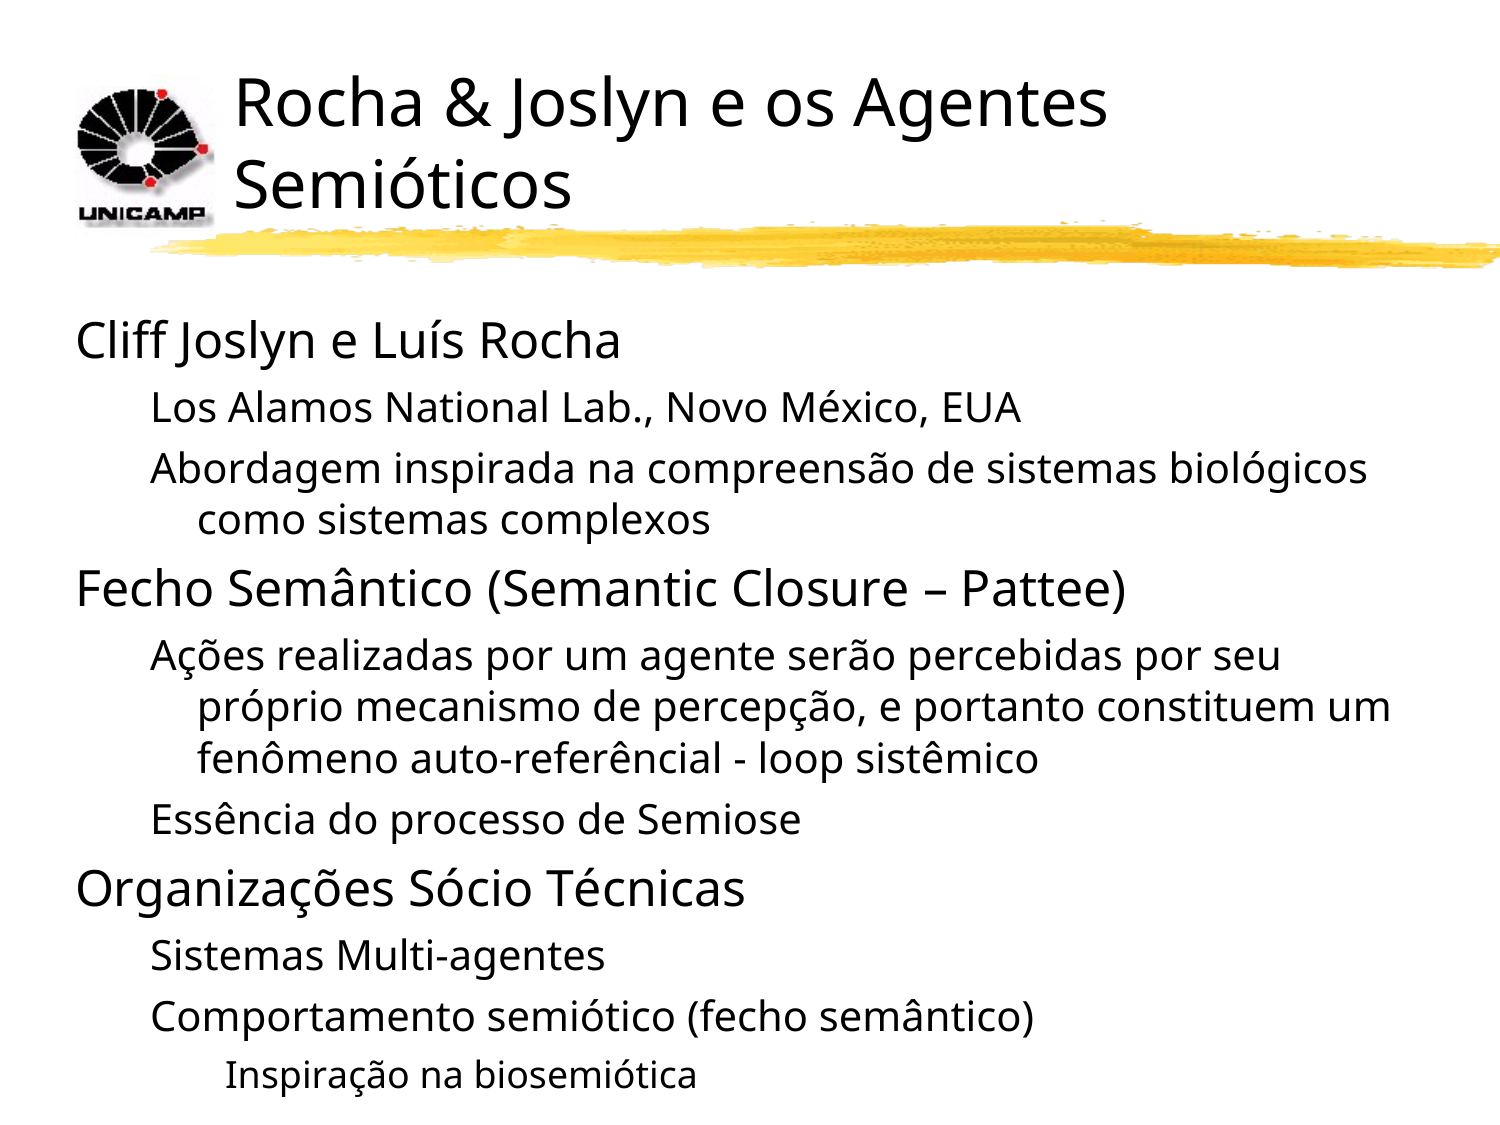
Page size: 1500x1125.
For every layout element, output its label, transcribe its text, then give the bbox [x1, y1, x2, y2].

title Rocha & Joslyn e os Agentes Semióticos [233, 45, 1434, 225]
picture [75, 74, 1500, 279]
list Cliff Joslyn e Luís Rocha Los Alamos National Lab., Novo México, EUA Abordagem inspirada na compreensão de sistemas biológicos como sistemas complexos Fecho Semântico (Semantic Closure – Pattee) Ações realizadas por um agente serão percebidas por seu próprio mecanismo de percepção, e portanto constituem um fenômeno auto-referêncial - loop sistêmico Essência do processo de Semiose Organizações Sócio Técnicas Sistemas Multi-agentes Comportamento semiótico (fecho semântico) Inspiração na biosemiótica [74, 309, 1417, 1001]
